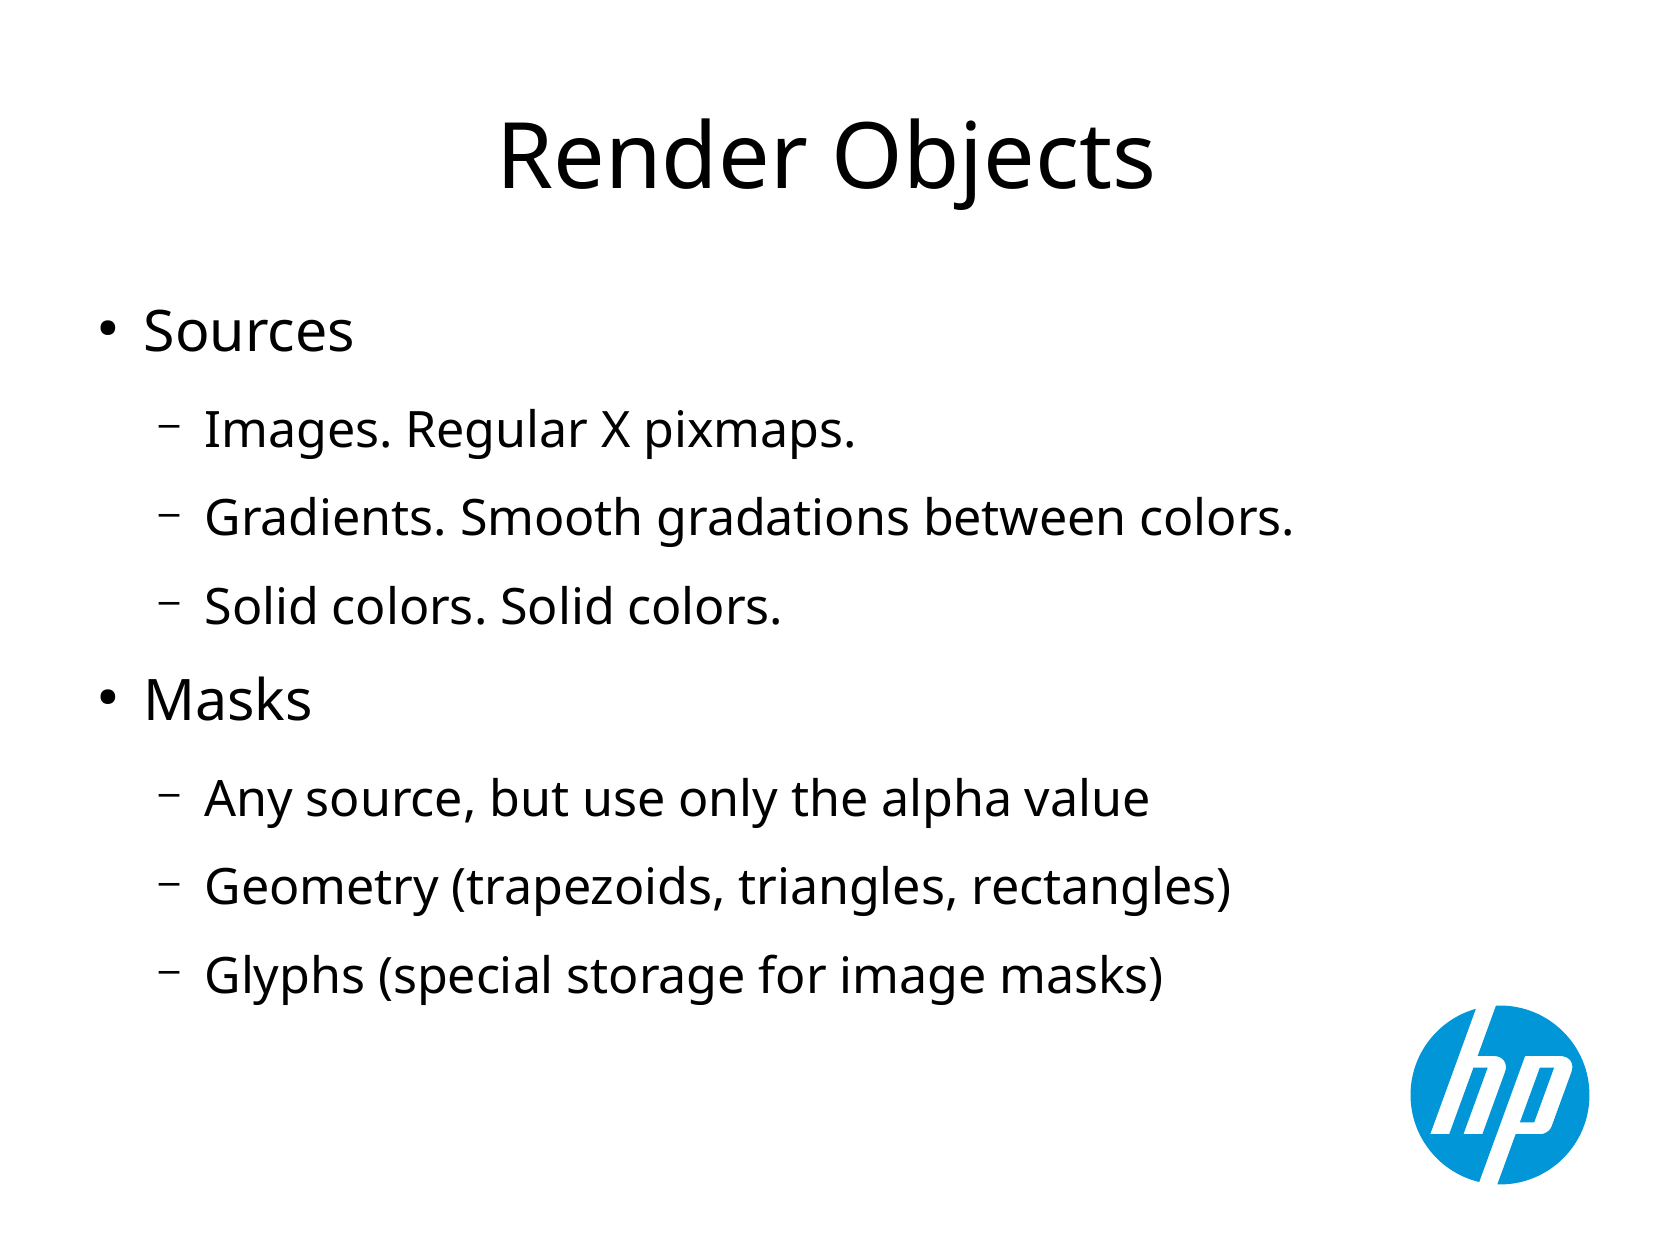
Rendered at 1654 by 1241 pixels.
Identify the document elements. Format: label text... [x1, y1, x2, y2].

title Render Objects [82, 49, 1571, 257]
list Sources Images. Regular X pixmaps. Gradients. Smooth gradations between colors. Solid colors. Solid colors. Masks Any source, but use only the alpha value Geometry (trapezoids, triangles, rectangles) Glyphs (special storage for image masks) [82, 290, 1571, 1010]
